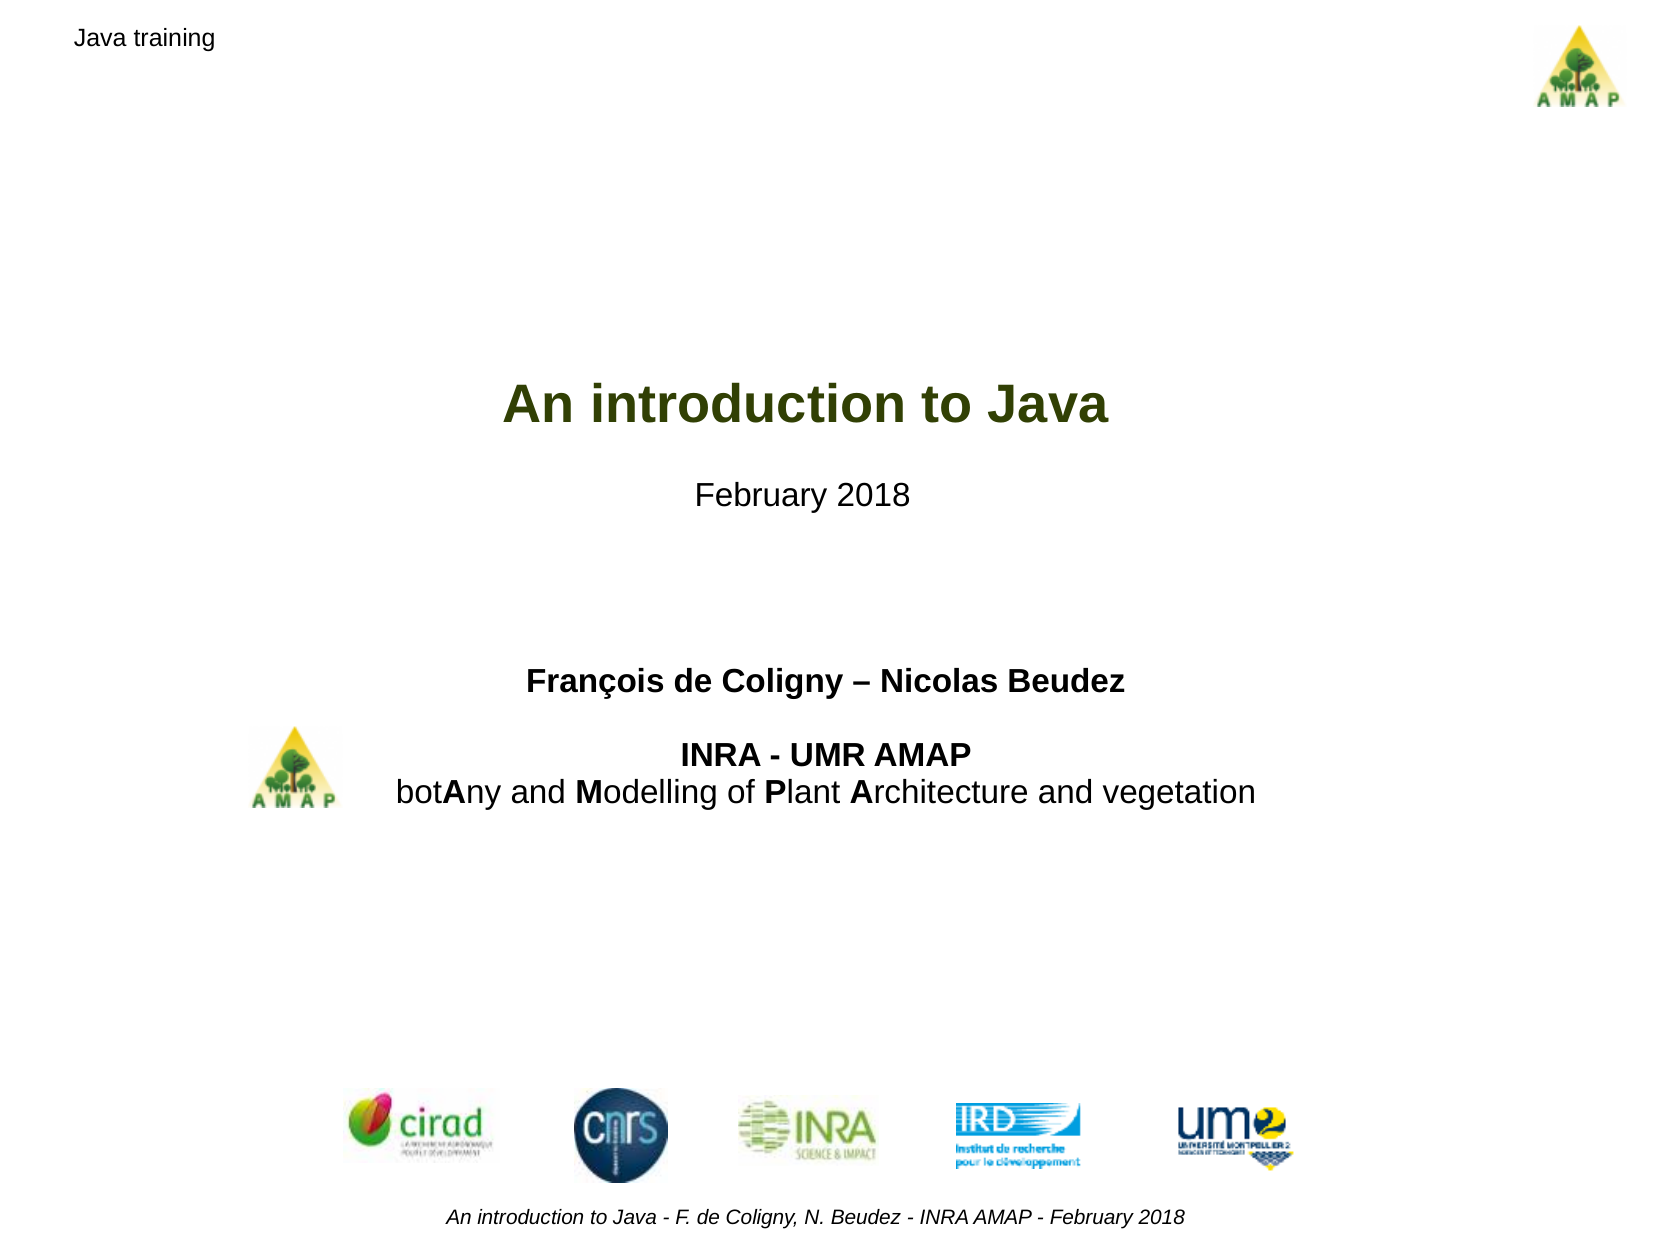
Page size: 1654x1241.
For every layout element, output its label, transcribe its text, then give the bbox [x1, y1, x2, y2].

picture [1533, 25, 1627, 108]
picture [956, 1103, 1082, 1169]
picture [574, 1088, 668, 1183]
picture [248, 726, 343, 808]
picture [343, 1088, 500, 1163]
picture [1174, 1103, 1300, 1177]
text_box Java training [59, 16, 1004, 60]
text_box February 2018 [617, 469, 988, 522]
text_box An introduction to Java [421, 366, 1191, 443]
picture [738, 1095, 879, 1166]
text_box François de Coligny – Nicolas Beudez INRA - UMR AMAP botAny and Modelling of Plant Architecture and vegetation [377, 655, 1275, 858]
